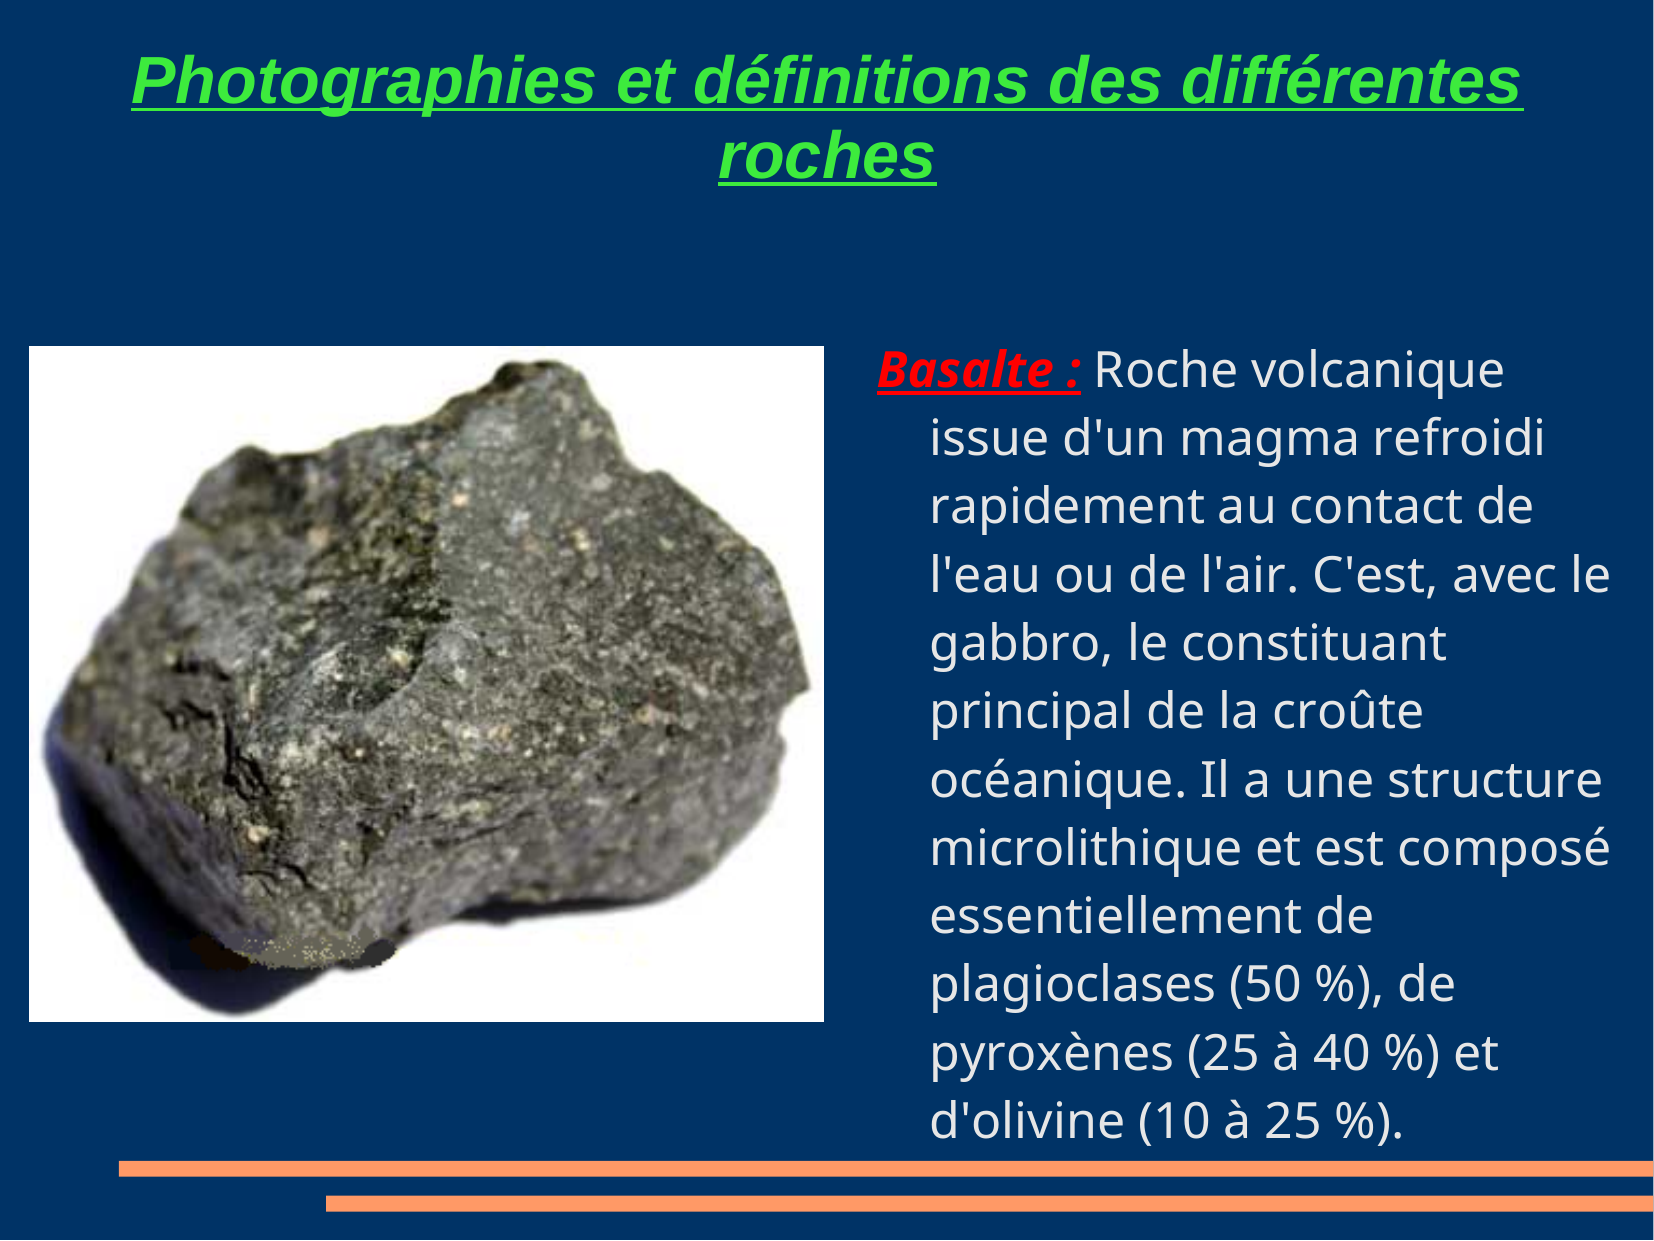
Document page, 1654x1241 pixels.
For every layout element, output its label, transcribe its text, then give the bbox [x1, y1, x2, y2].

picture [29, 346, 824, 1022]
title Photographies et définitions des différentes roches [121, 29, 1534, 207]
list Basalte : Roche volcanique issue d'un magma refroidi rapidement au contact de l'eau ou de l'air. C'est, avec le gabbro, le constituant principal de la croûte océanique. Il a une structure microlithique et est composé essentiellement de plagioclases (50 %), de pyroxènes (25 à 40 %) et d'olivine (10 à 25 %). [858, 236, 1625, 1132]
